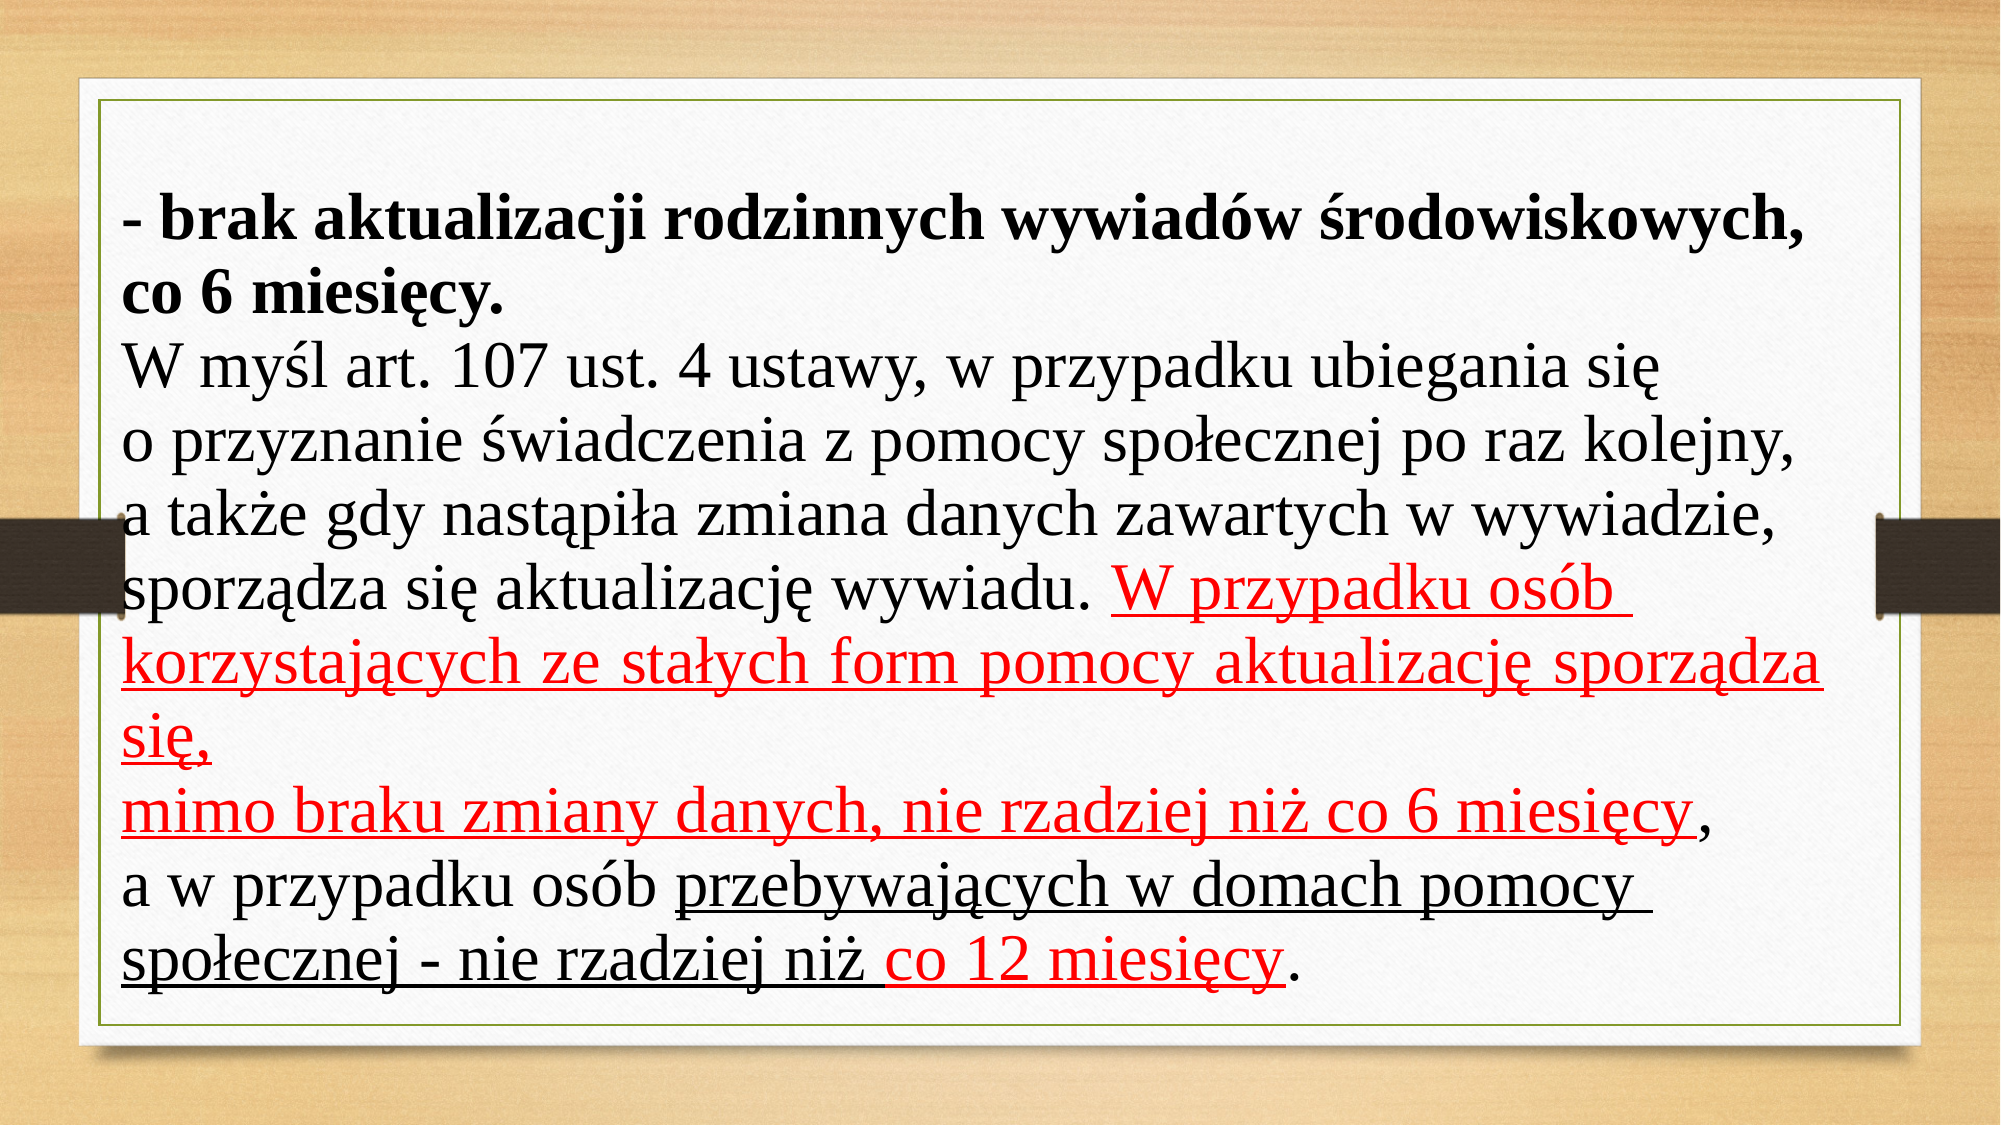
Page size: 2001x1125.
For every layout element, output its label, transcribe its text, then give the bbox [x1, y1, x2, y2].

text_box - brak aktualizacji rodzinnych wywiadów środowiskowych, co 6 miesięcy. W myśl art. 107 ust. 4 ustawy, w przypadku ubiegania się o przyznanie świadczenia z pomocy społecznej po raz kolejny, a także gdy nastąpiła zmiana danych zawartych w wywiadzie, sporządza się aktualizację wywiadu. W przypadku osób korzystających ze stałych form pomocy aktualizację sporządza się, mimo braku zmiany danych, nie rzadziej niż co 6 miesięcy, a w przypadku osób przebywających w domach pomocy społecznej - nie rzadziej niż co 12 miesięcy. [106, 172, 1855, 1012]
